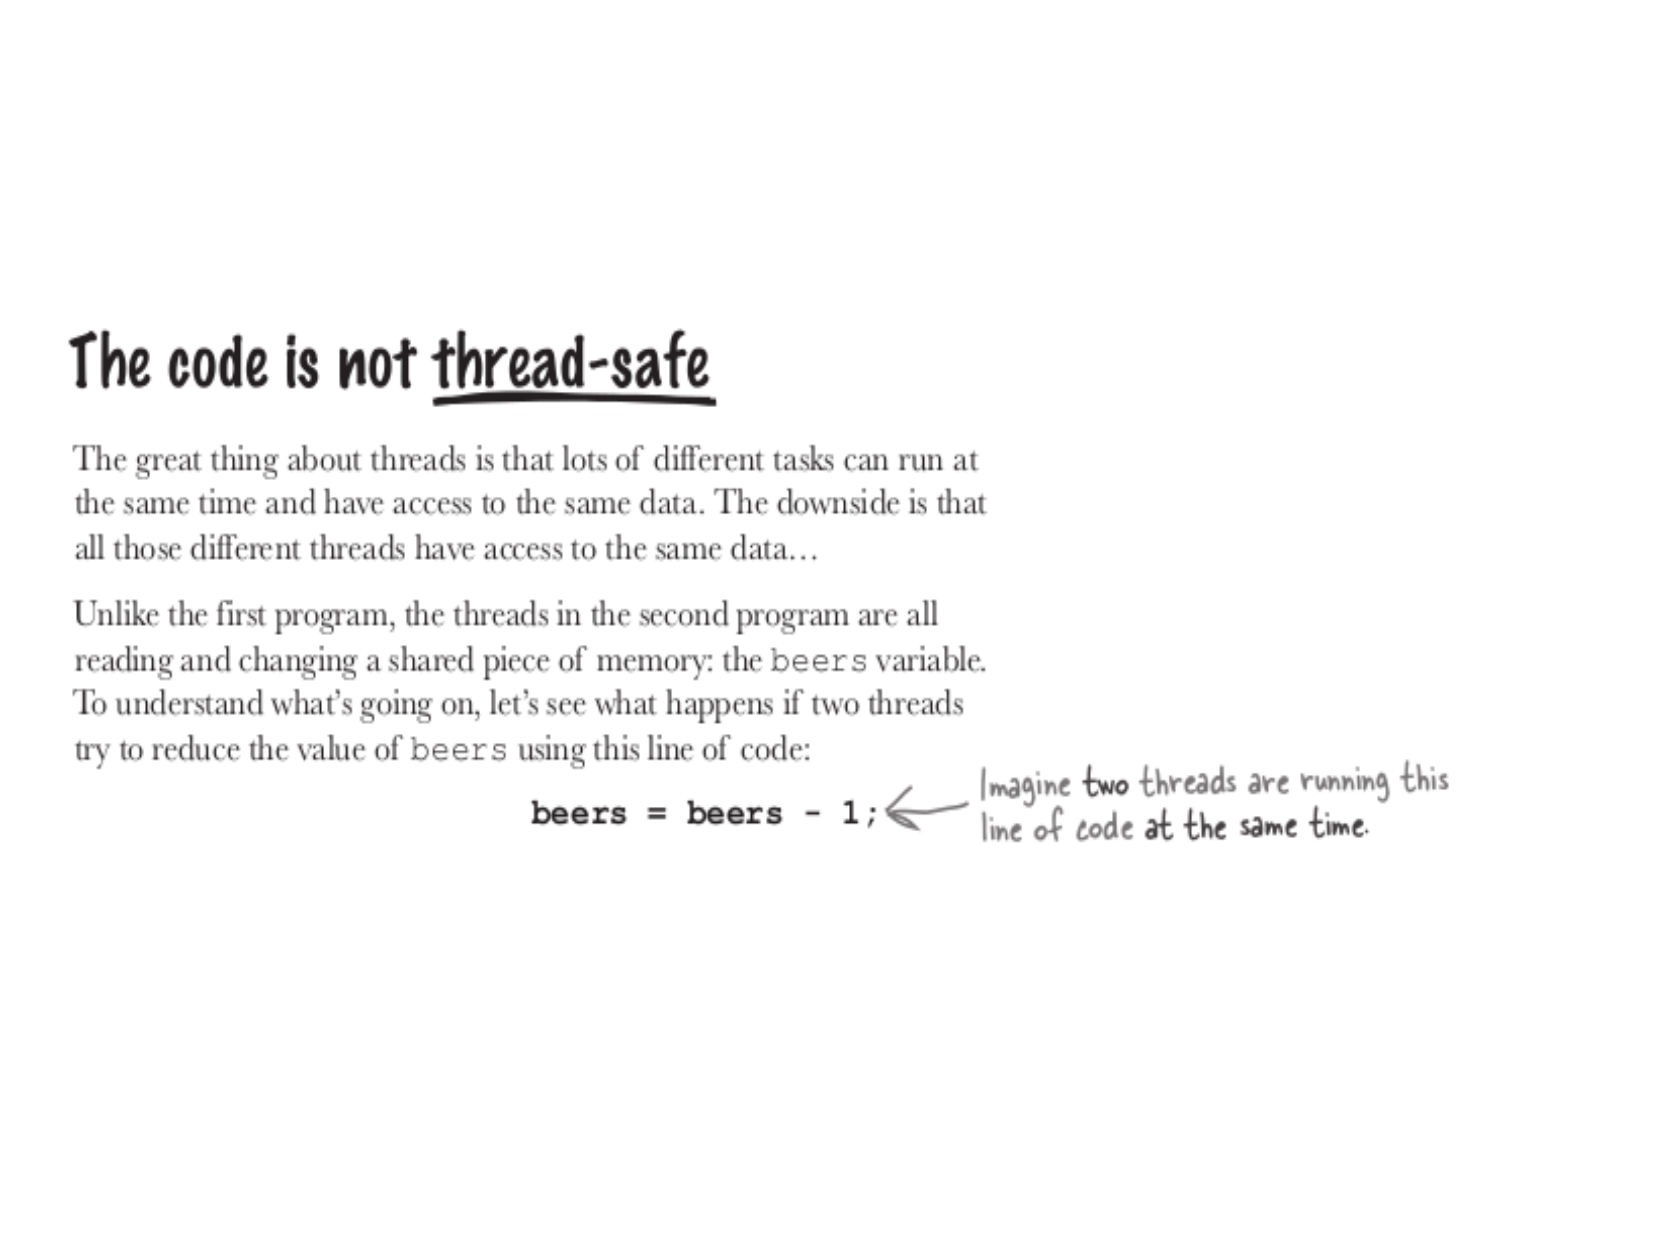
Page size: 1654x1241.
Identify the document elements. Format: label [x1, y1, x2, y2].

picture [59, 318, 1536, 863]
